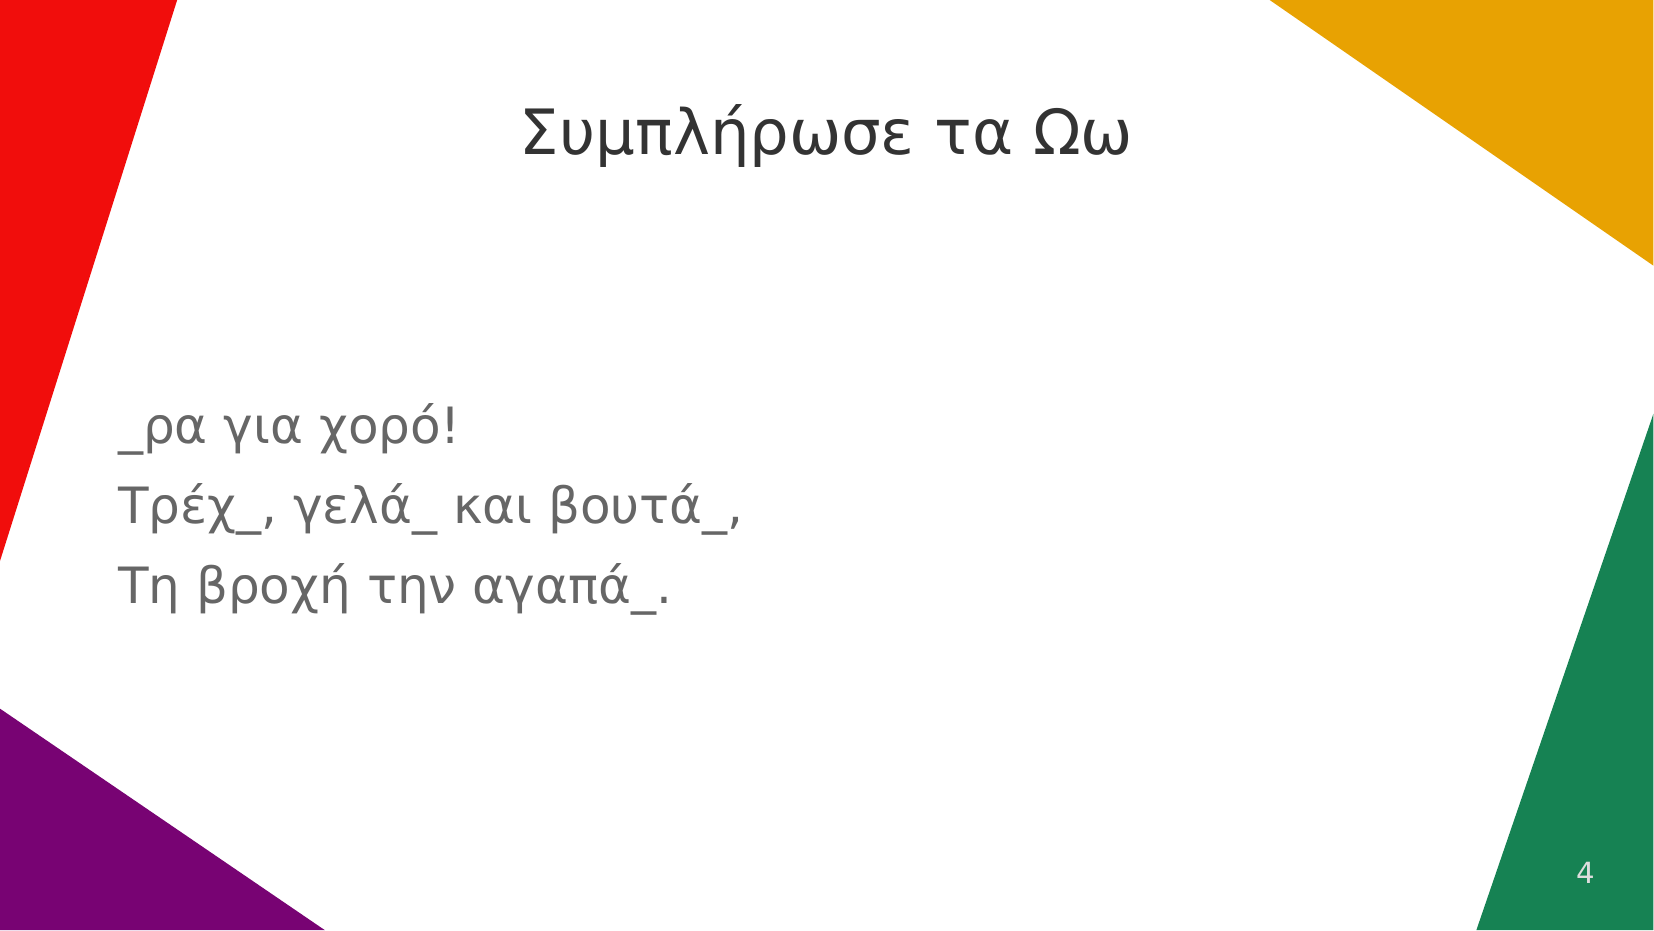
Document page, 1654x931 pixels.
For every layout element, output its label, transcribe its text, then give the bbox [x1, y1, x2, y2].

title Συμπλήρωσε τα Ωω [118, 59, 1536, 207]
list _ρα για χορό! Τρέχ_, γελά_ και βουτά_, Τη βροχή την αγαπά_. [118, 236, 1536, 827]
